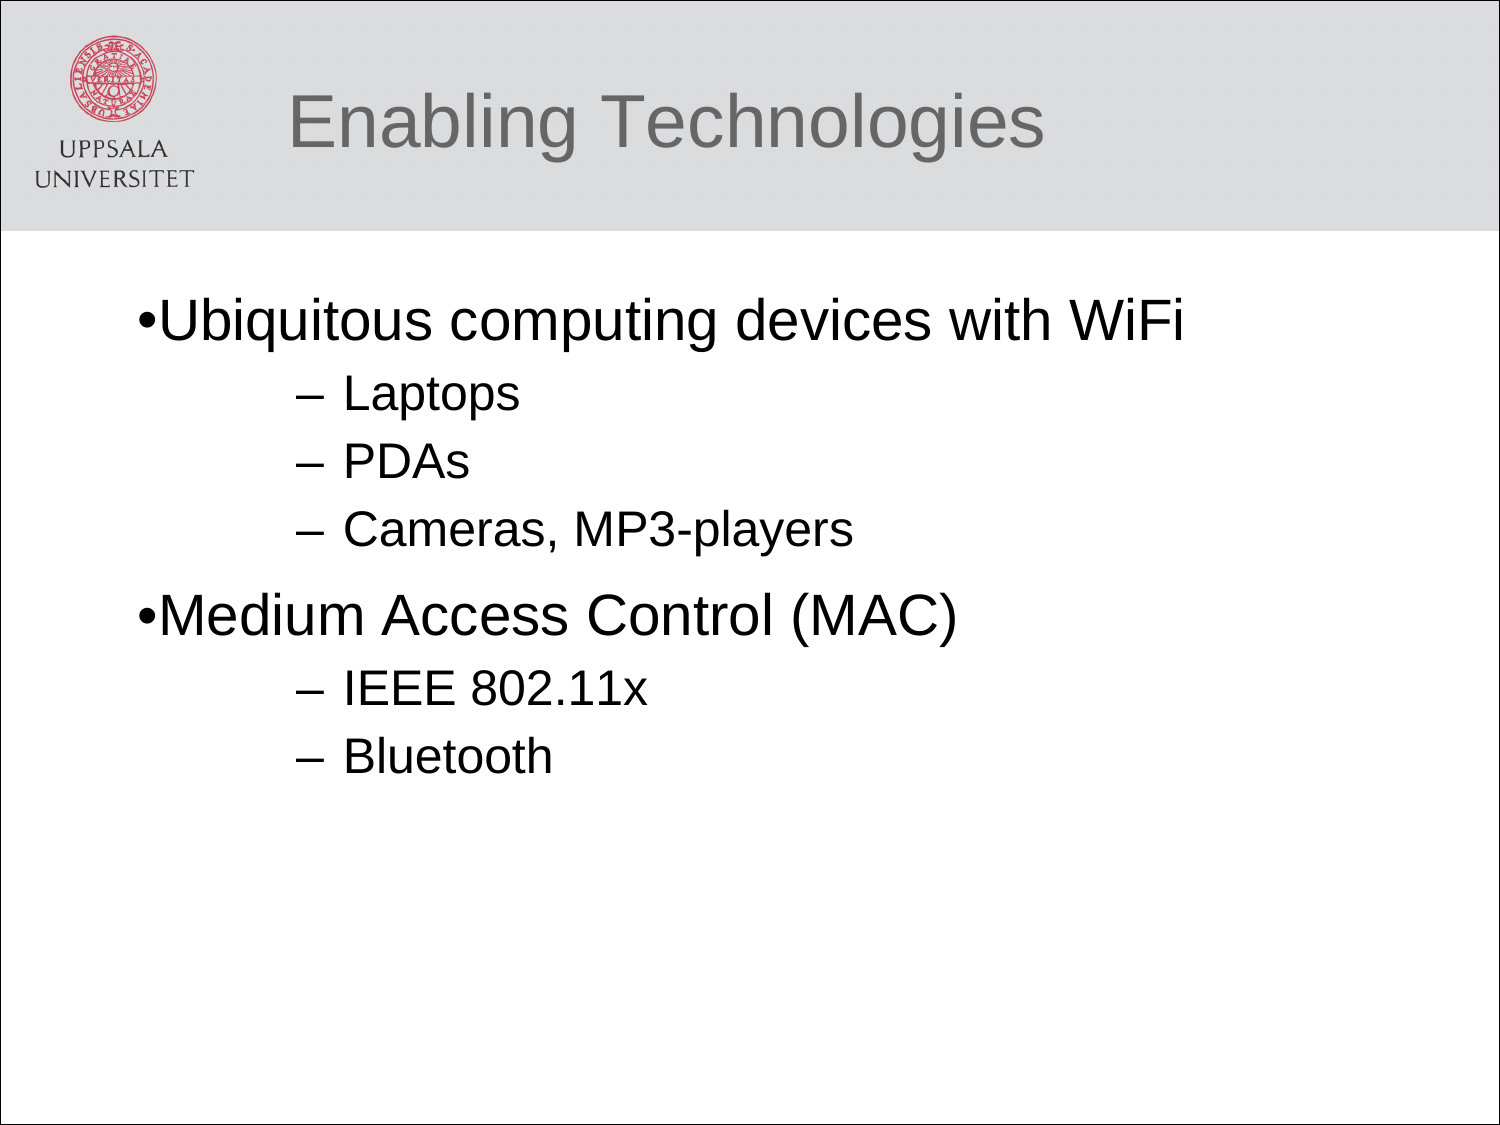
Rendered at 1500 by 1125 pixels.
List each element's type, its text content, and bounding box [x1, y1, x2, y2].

list Ubiquitous computing devices with WiFi Laptops PDAs Cameras, MP3-players Medium Access Control (MAC) IEEE 802.11x Bluetooth [137, 287, 1388, 1001]
title Enabling Technologies [287, 20, 1388, 222]
picture [1, 1, 1499, 231]
